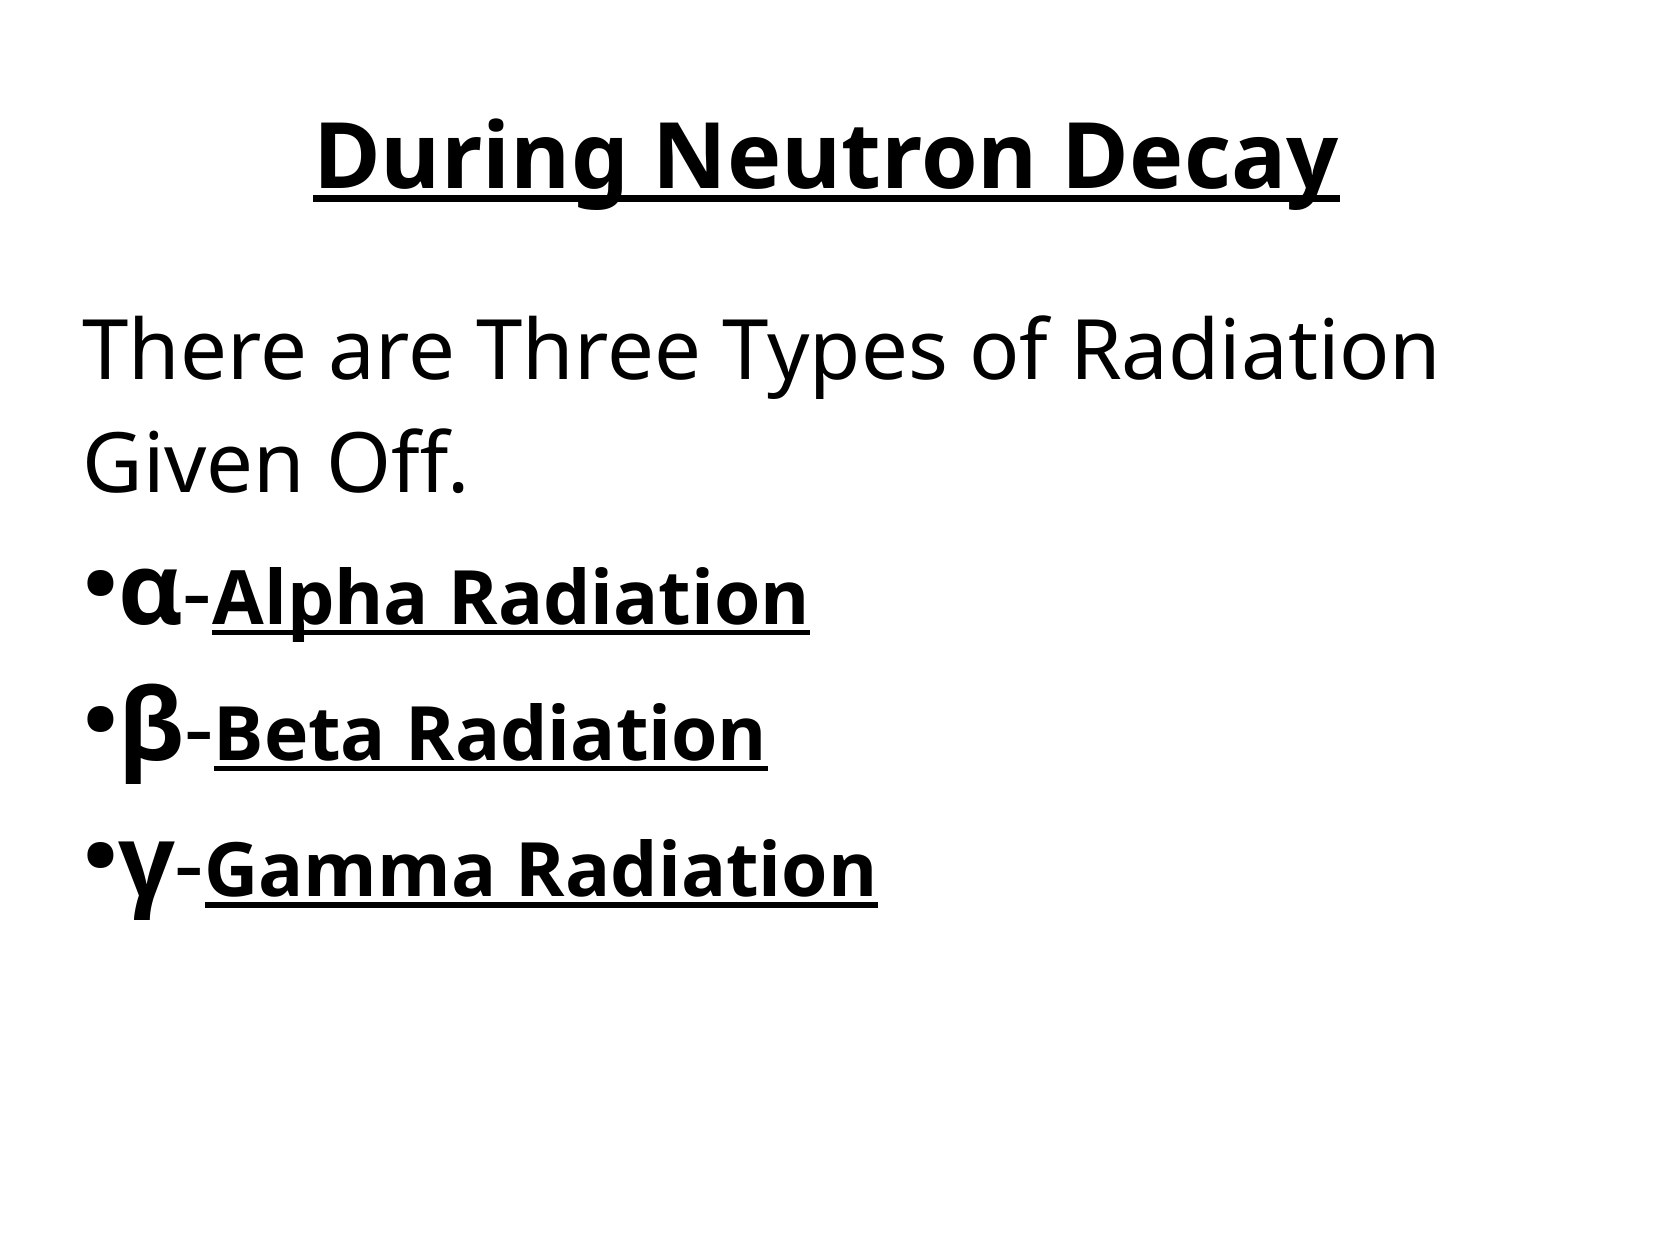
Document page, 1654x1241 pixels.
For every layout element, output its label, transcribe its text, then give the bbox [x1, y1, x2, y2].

title During Neutron Decay [82, 49, 1571, 257]
subtitle There are Three Types of Radiation Given Off. α-Alpha Radiation β-Beta Radiation γ-Gamma Radiation [82, 290, 1571, 1020]
